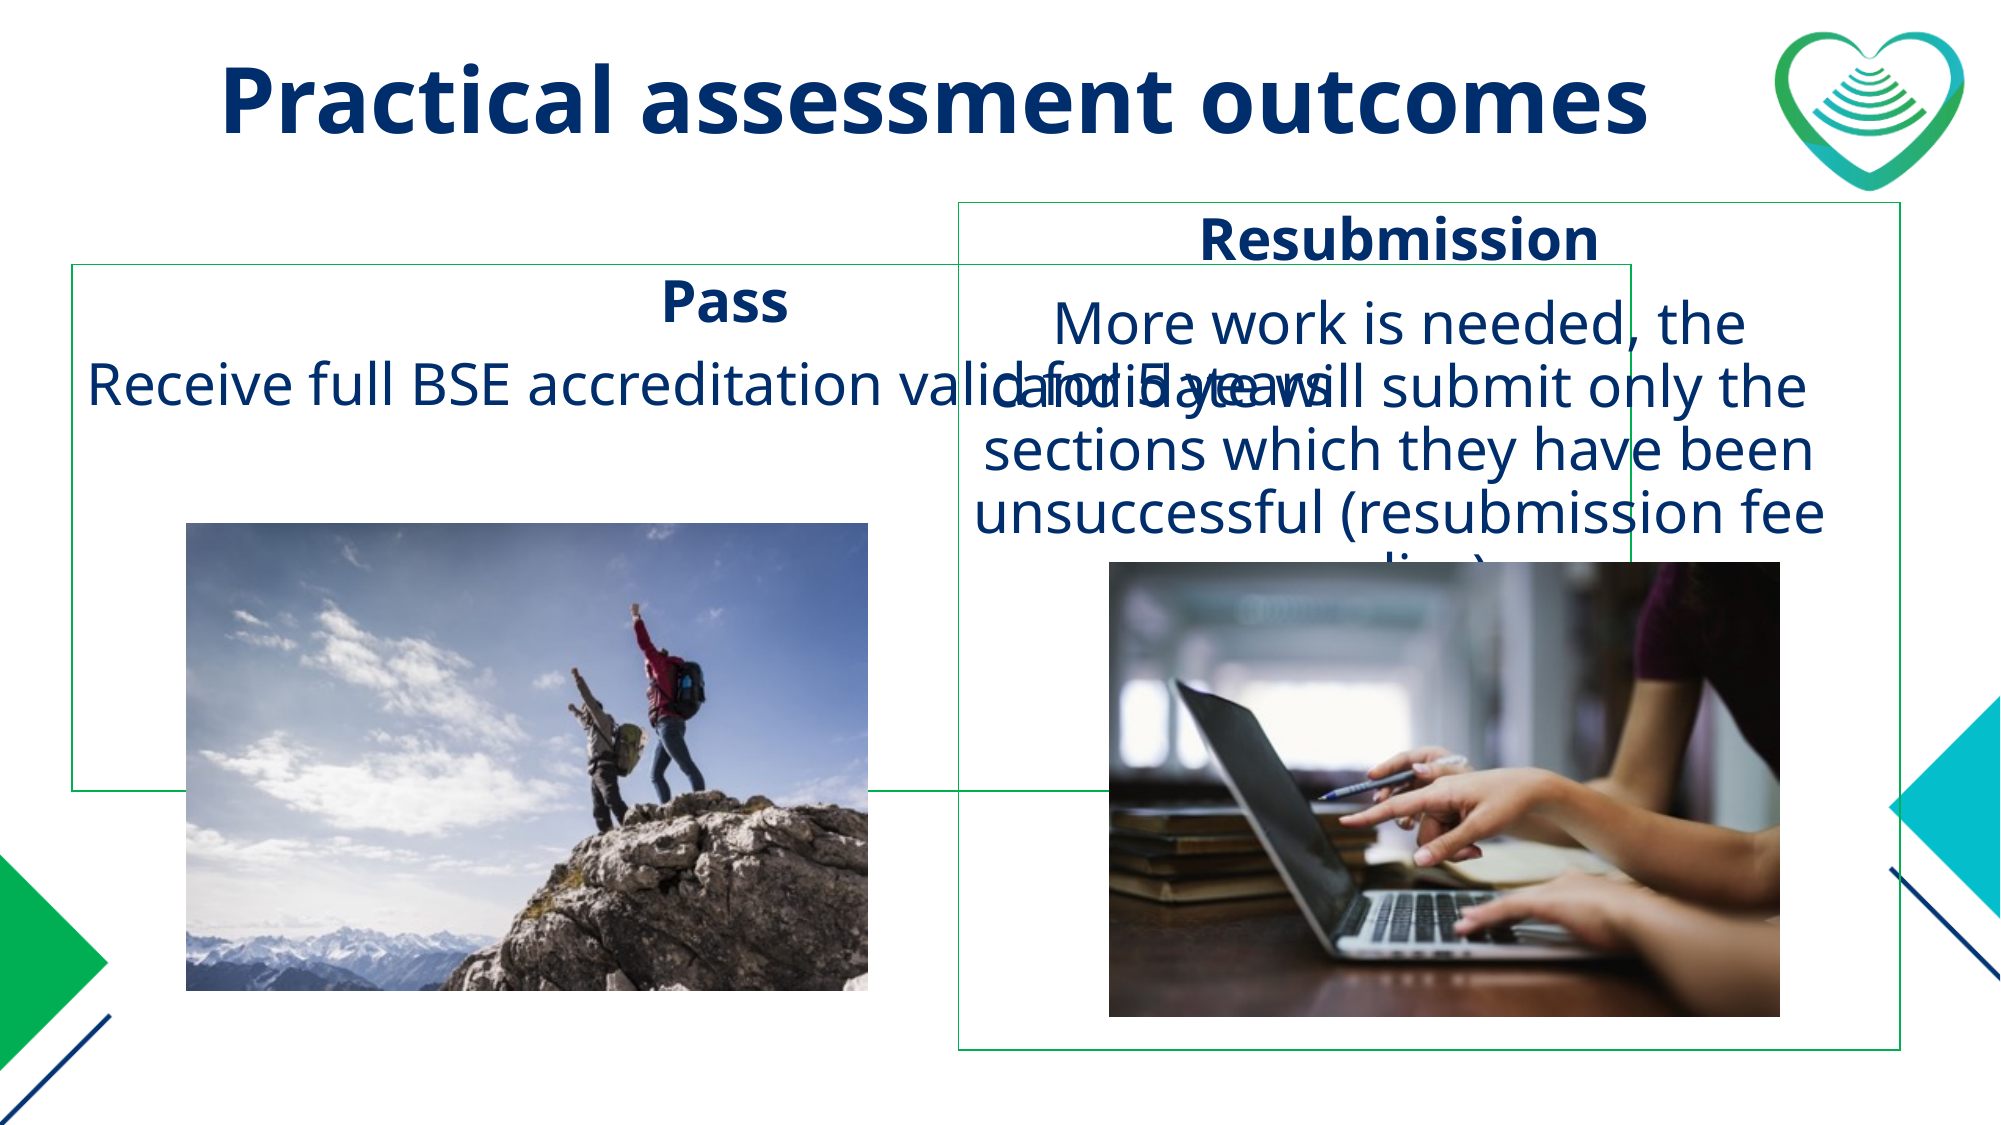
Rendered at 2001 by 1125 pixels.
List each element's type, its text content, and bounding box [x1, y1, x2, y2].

text_box Resubmission More work is needed, the candidate will submit only the sections which they have been unsuccessful (resubmission fee applies). [958, 202, 1901, 1051]
picture [1109, 562, 1780, 1018]
title Practical assessment outcomes [114, 46, 1797, 203]
list Pass Receive full BSE accreditation valid for 5 years [156, 202, 882, 1051]
picture [186, 523, 868, 991]
